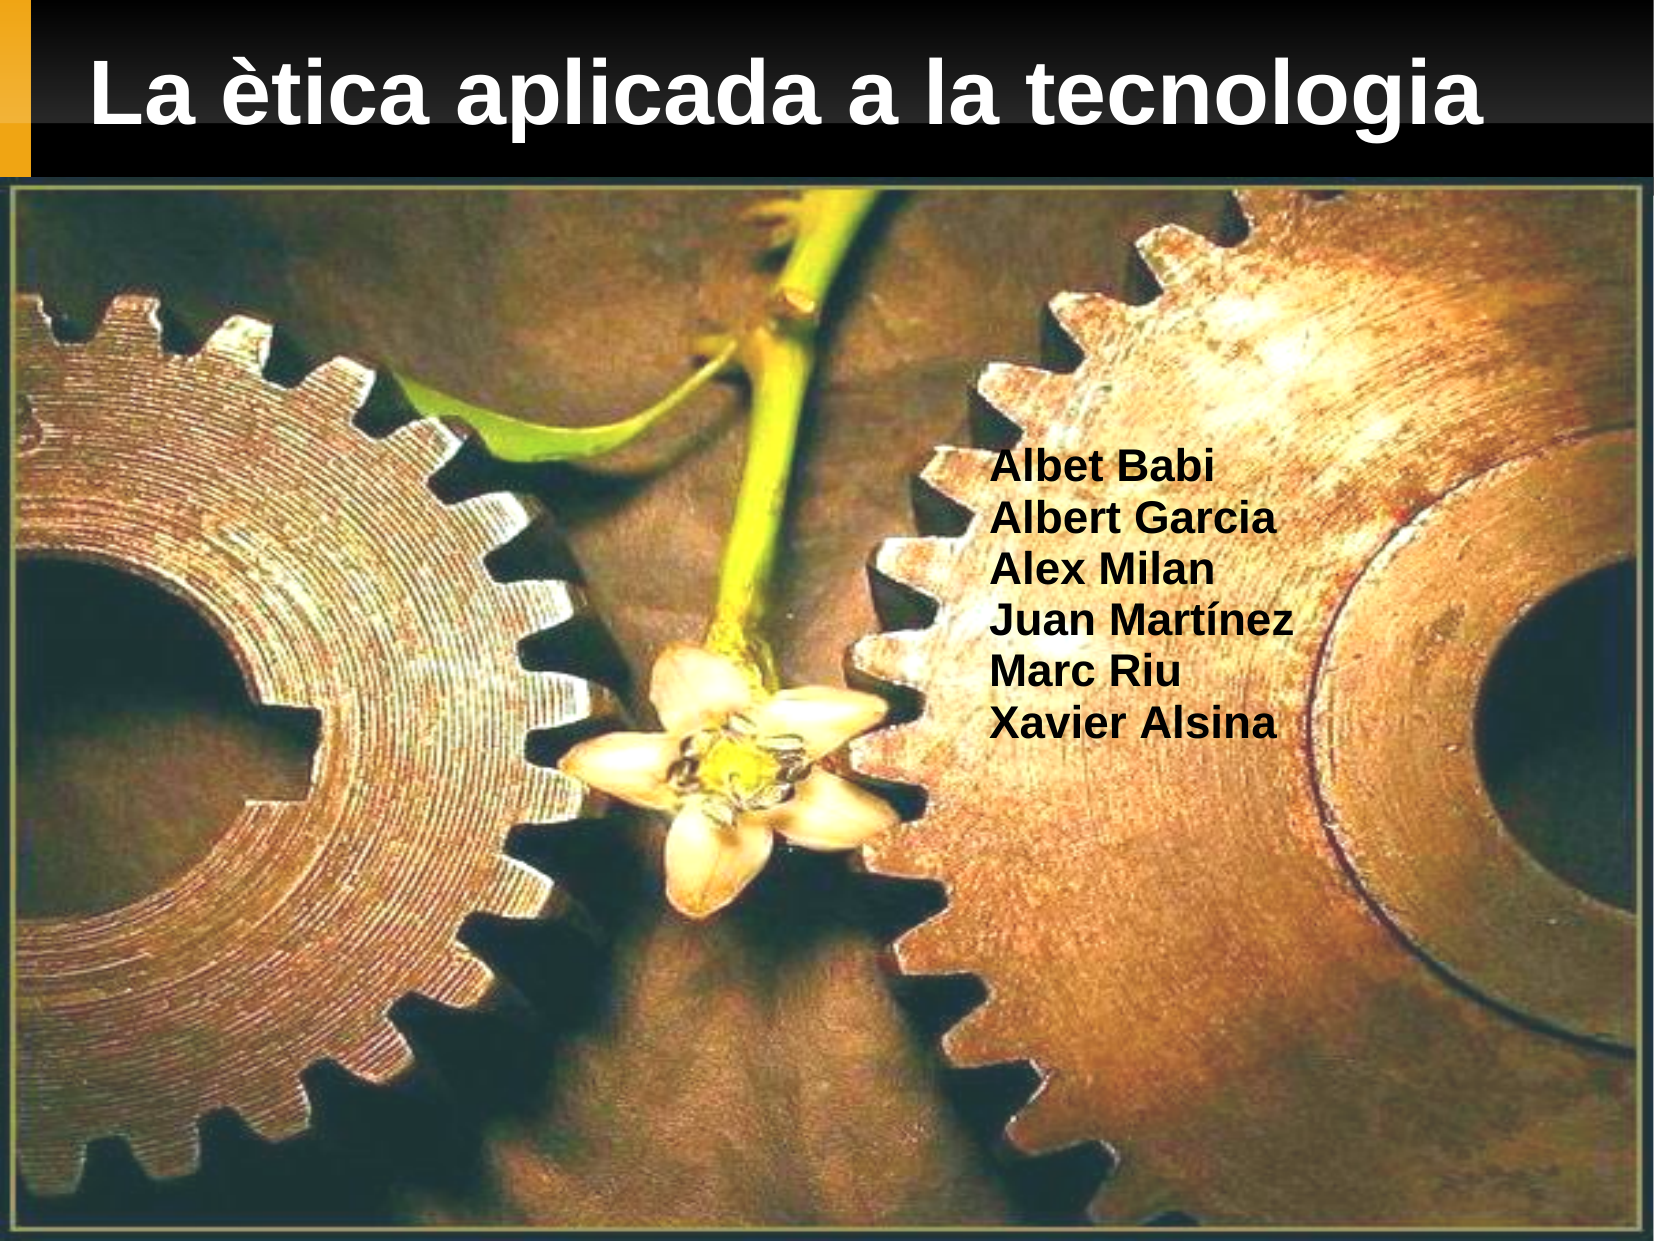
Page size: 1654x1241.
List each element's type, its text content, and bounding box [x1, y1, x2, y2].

text_box La ètica aplicada a la tecnologia [88, 41, 1515, 144]
picture [0, 0, 1654, 1241]
text_box Albet Babi Albert Garcia Alex Milan Juan Martínez Marc Riu Xavier Alsina [974, 432, 1654, 798]
